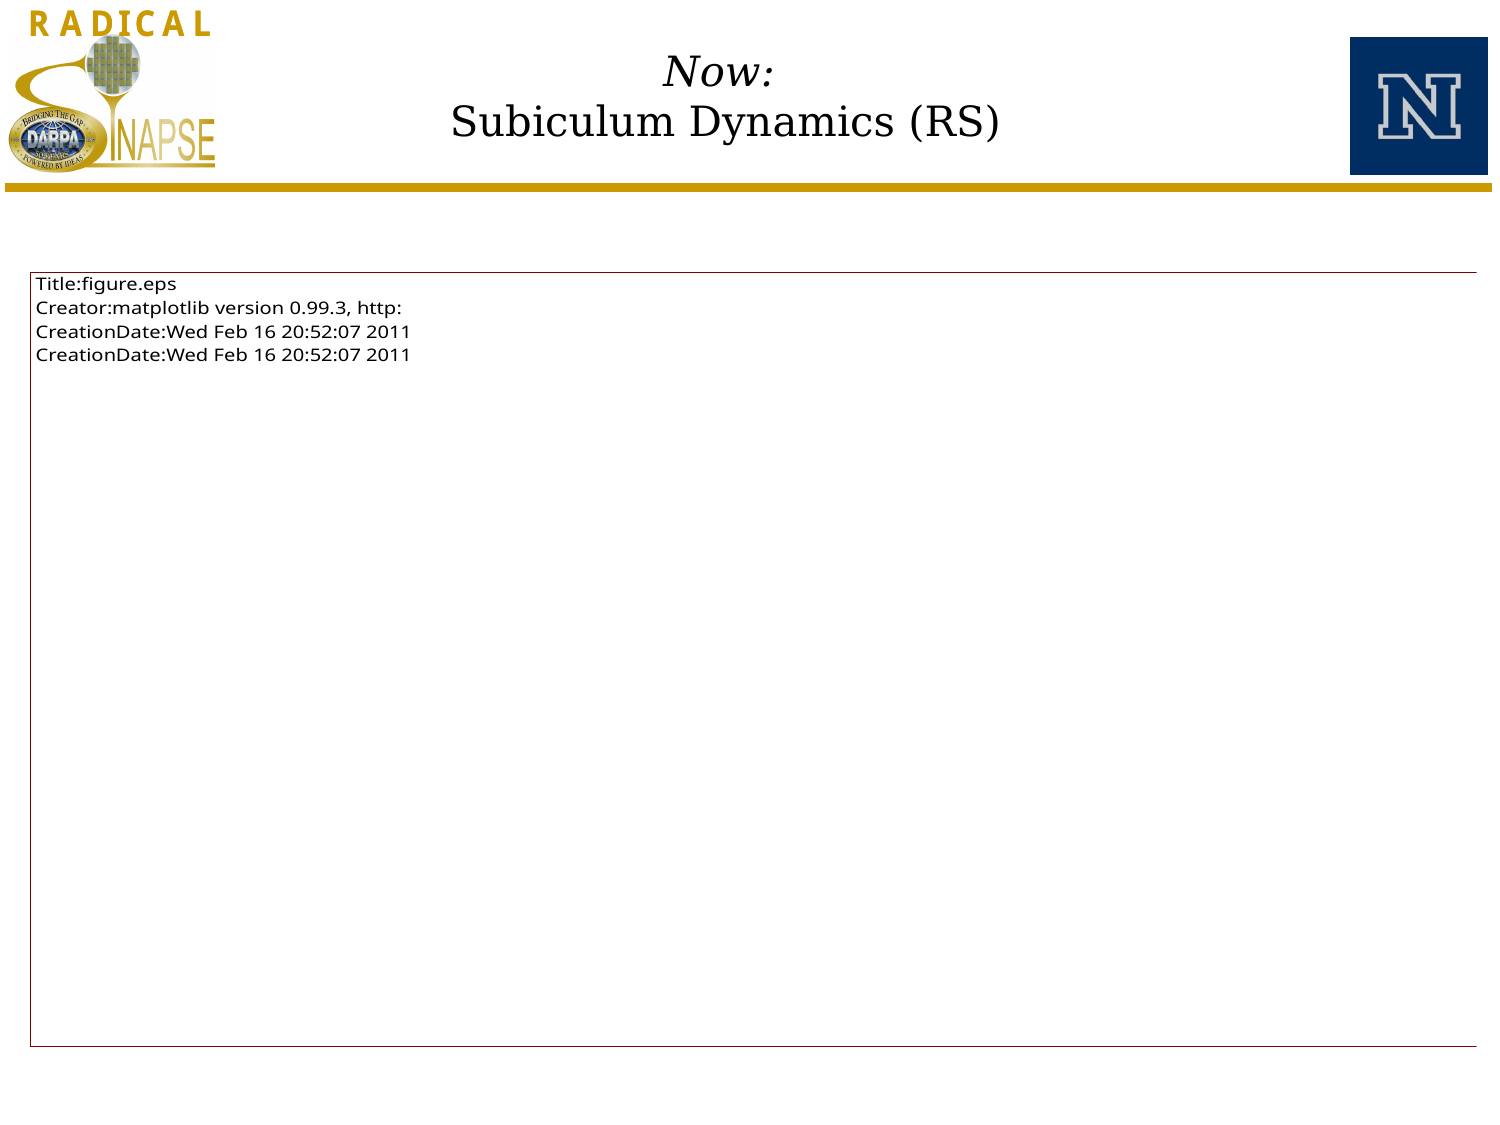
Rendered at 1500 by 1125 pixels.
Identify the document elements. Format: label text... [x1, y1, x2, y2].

picture [1350, 37, 1488, 175]
picture [29, 271, 1477, 1047]
text_box Now: Subiculum Dynamics (RS) [112, 37, 1339, 113]
